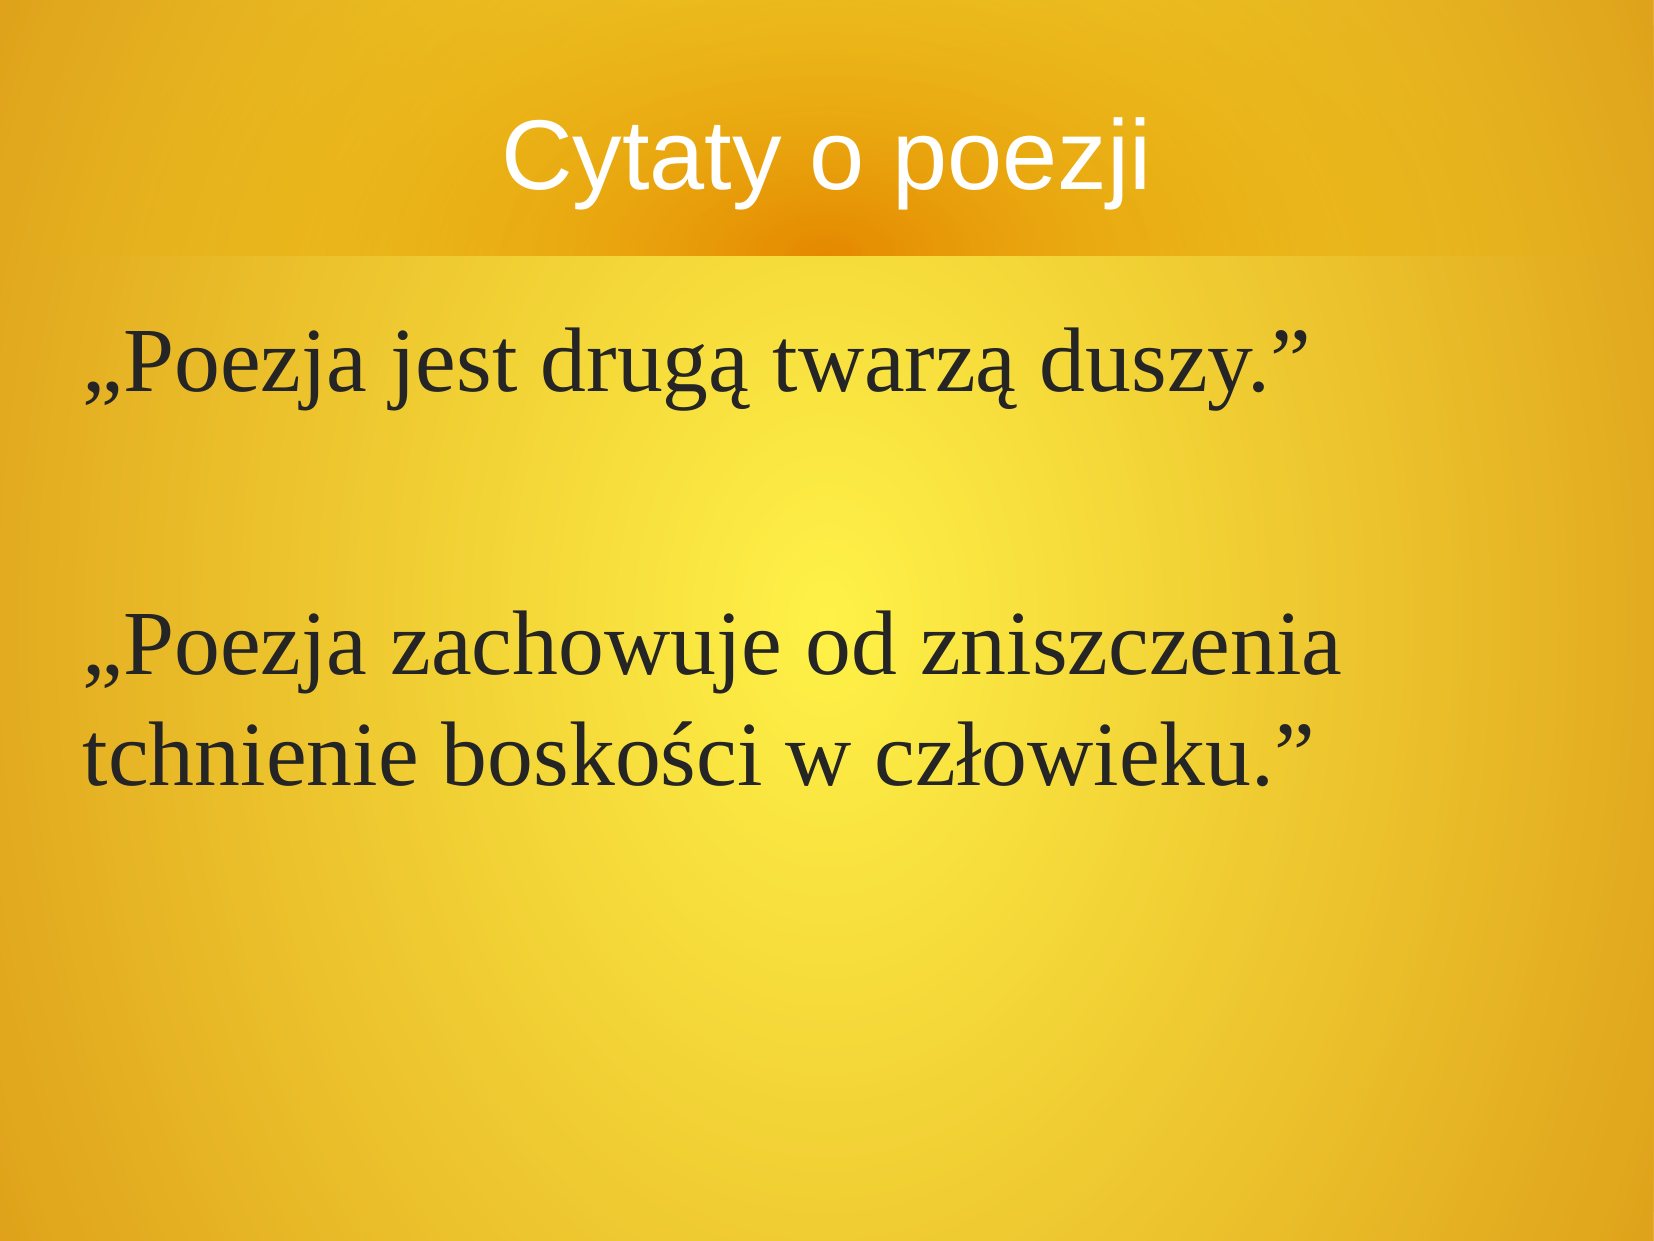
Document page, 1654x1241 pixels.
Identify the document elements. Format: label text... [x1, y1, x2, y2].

list „Poezja jest drugą twarzą duszy.” „Poezja zachowuje od zniszczenia tchnienie boskości w człowieku.” [82, 299, 1571, 1019]
title Cytaty o poezji [82, 47, 1571, 252]
